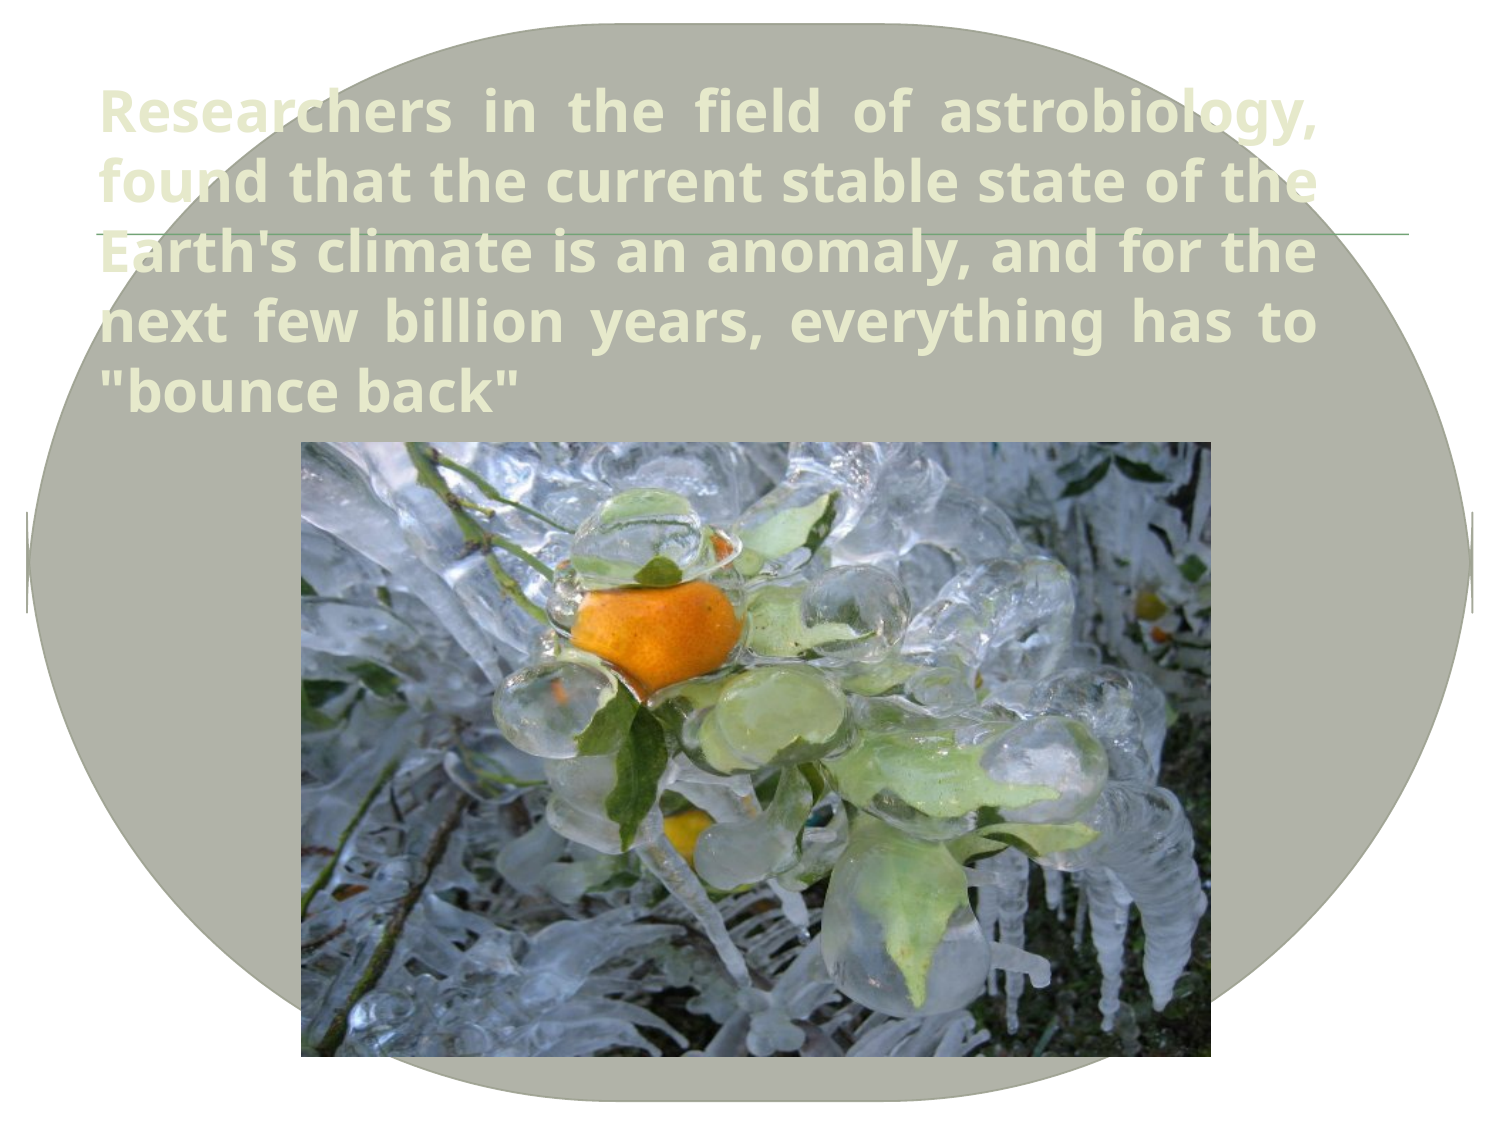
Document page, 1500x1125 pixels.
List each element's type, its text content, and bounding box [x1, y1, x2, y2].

title Researchers in the field of astrobiology, found that the current stable state of the Earth's climate is an anomaly, and for the next few billion years, everything has to "bounce back" [75, 66, 1425, 362]
picture [301, 442, 1211, 1057]
